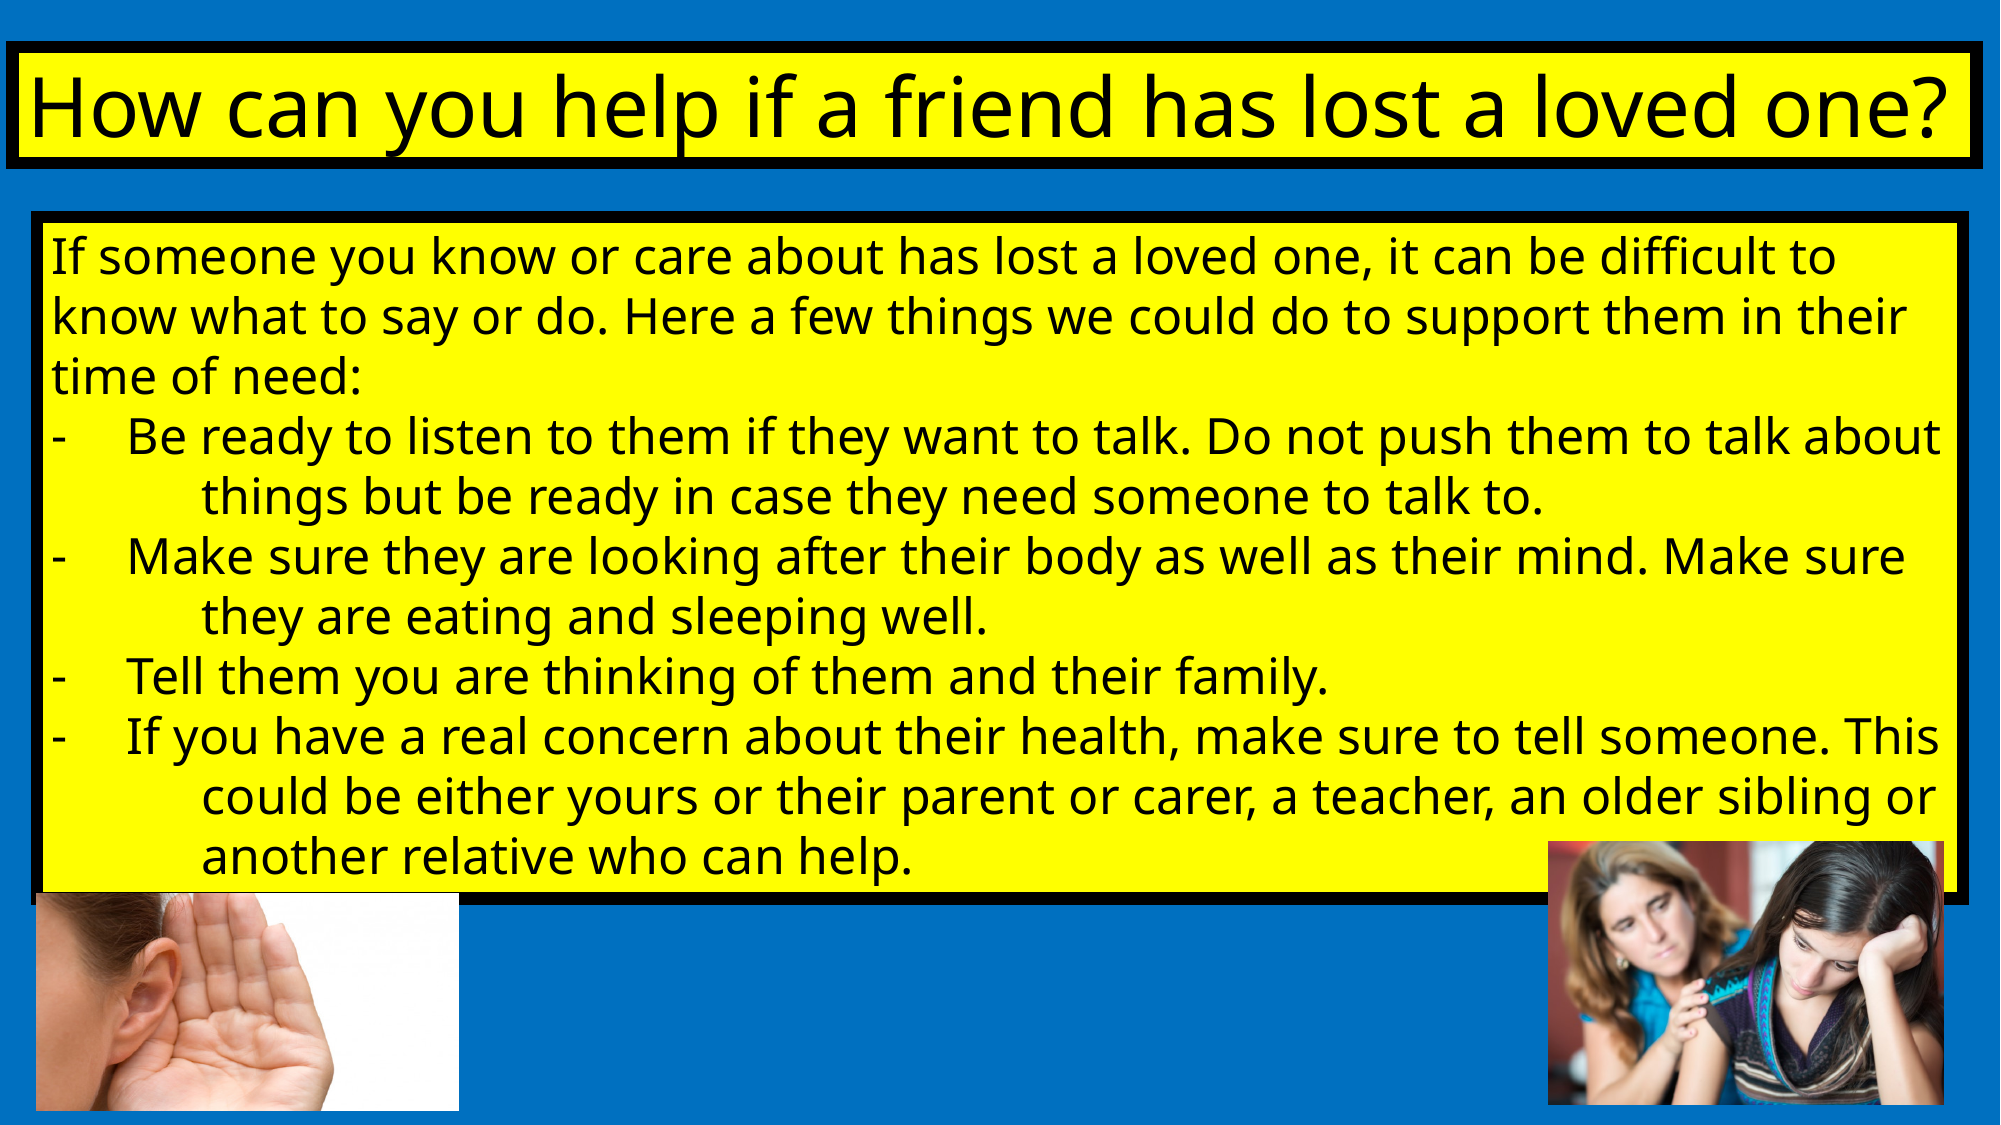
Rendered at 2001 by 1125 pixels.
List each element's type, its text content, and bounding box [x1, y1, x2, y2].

text_box If someone you know or care about has lost a loved one, it can be difficult to know what to say or do. Here a few things we could do to support them in their time of need: Be ready to listen to them if they want to talk. Do not push them to talk about things but be ready in case they need someone to talk to. Make sure they are looking after their body as well as their mind. Make sure they are eating and sleeping well. Tell them you are thinking of them and their family. If you have a real concern about their health, make sure to tell someone. This could be either yours or their parent or carer, a teacher, an older sibling or another relative who can help. [36, 216, 1964, 899]
picture [1548, 841, 1944, 1105]
picture [36, 893, 459, 1111]
text_box How can you help if a friend has lost a loved one? [12, 46, 1977, 163]
